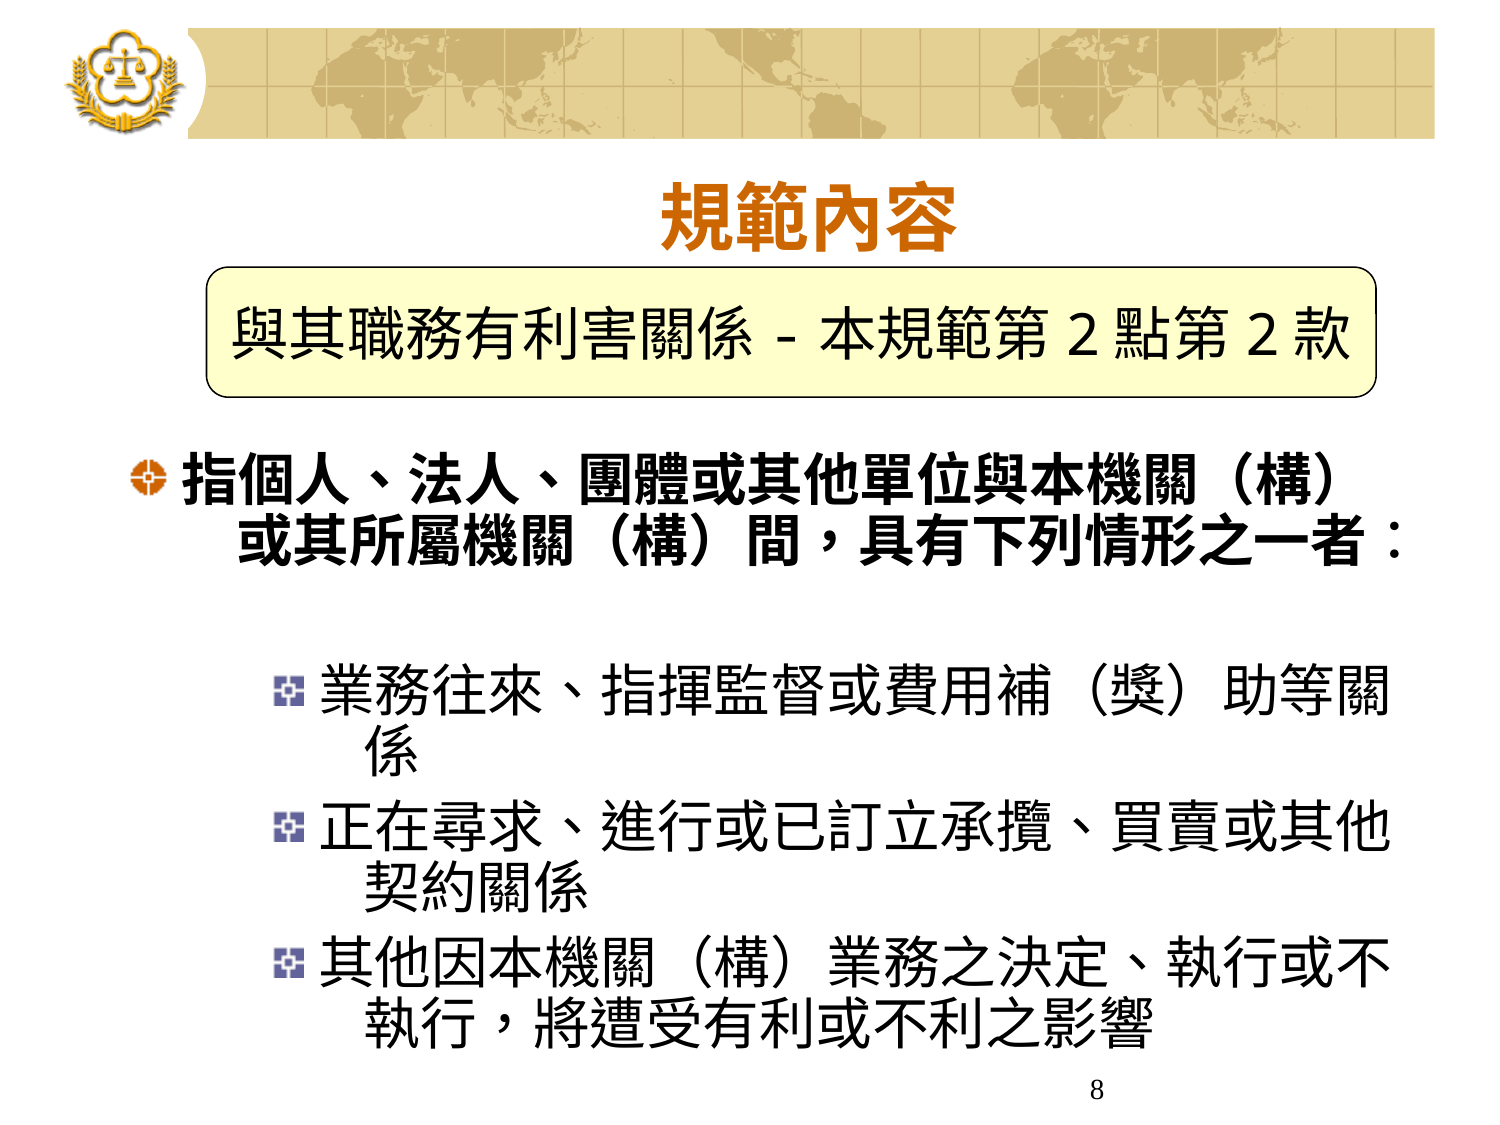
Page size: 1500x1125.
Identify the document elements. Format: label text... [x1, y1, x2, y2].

text_box 與其職務有利害關係-本規範第2點第2款 [206, 267, 1377, 398]
title 規範內容 [183, 152, 1436, 279]
list 指個人、法人、團體或其他單位與本機關（構）或其所屬機關（構）間，具有下列情形之一者： 業務往來、指揮監督或費用補（獎）助等關係 正在尋求、進行或已訂立承攬、買賣或其他契約關係 其他因本機關（構）業務之決定、執行或不執行，將遭受有利或不利之影響 [112, 444, 1436, 1071]
text_box [1074, 1071, 1388, 1113]
